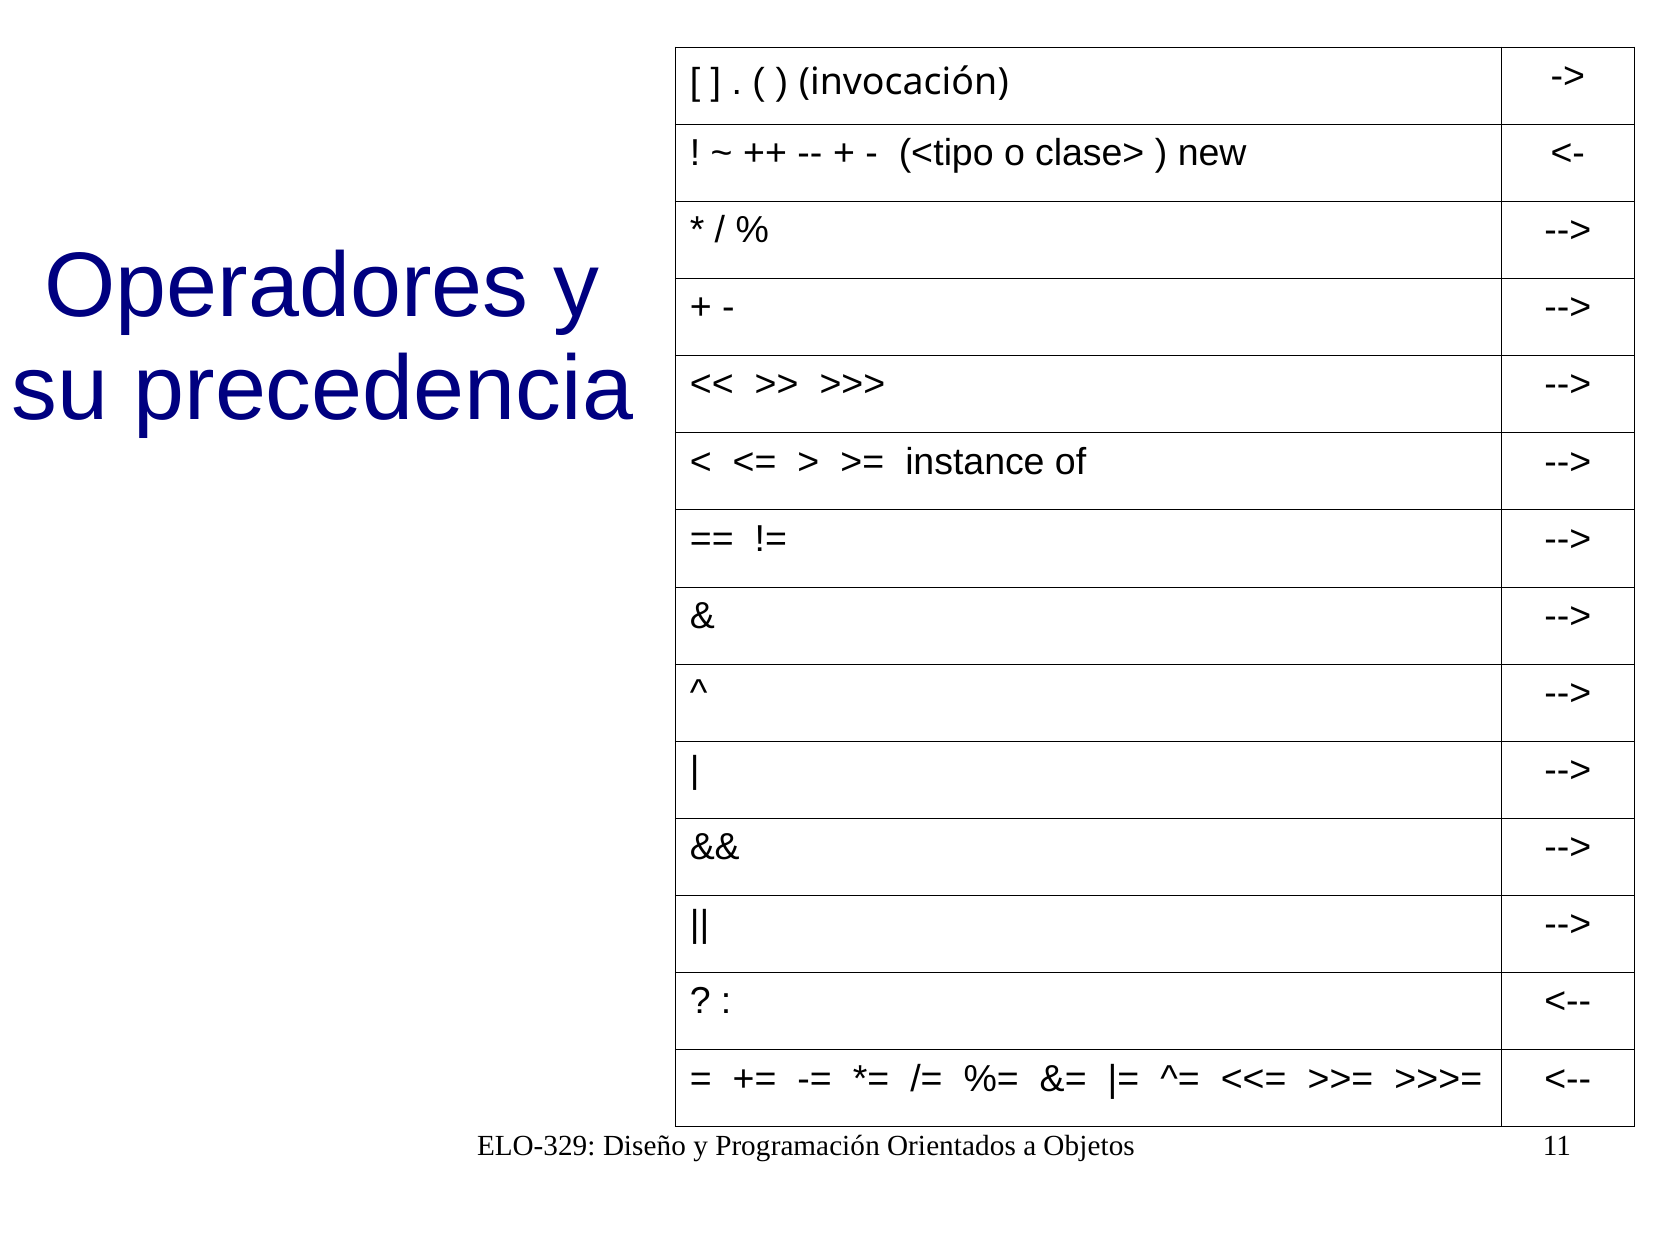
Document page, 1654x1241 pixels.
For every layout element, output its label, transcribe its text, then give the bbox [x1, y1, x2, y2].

table_cell --> [1502, 279, 1634, 355]
table_header [ ] . ( ) (invocación) [676, 48, 1501, 124]
table_cell < <= > >= instance of [676, 433, 1501, 509]
table_cell & [676, 588, 1501, 664]
table_cell --> [1502, 510, 1634, 587]
table_cell --> [1502, 742, 1634, 818]
table_cell ! ~ ++ -- + - (<tipo o clase> ) new [676, 125, 1501, 201]
table_cell ^ [676, 665, 1501, 741]
table_cell ? : [676, 973, 1501, 1049]
table_cell --> [1502, 433, 1634, 509]
table_cell --> [1502, 202, 1634, 278]
title Operadores y su precedencia [7, 222, 638, 451]
table_cell = += -= *= /= %= &= |= ^= <<= >>= >>>= [676, 1050, 1501, 1126]
table_cell --> [1502, 896, 1634, 972]
table_cell + - [676, 279, 1501, 355]
table_cell --> [1502, 819, 1634, 895]
table_cell <- [1502, 125, 1634, 201]
table_cell | [676, 742, 1501, 818]
table_header -> [1502, 48, 1634, 124]
table_cell * / % [676, 202, 1501, 278]
table_cell <-- [1502, 1050, 1634, 1126]
table_cell || [676, 896, 1501, 972]
table_cell == != [676, 510, 1501, 587]
table_cell --> [1502, 588, 1634, 664]
table_cell --> [1502, 356, 1634, 432]
table_cell --> [1502, 665, 1634, 741]
table_cell <-- [1502, 973, 1634, 1049]
table_cell << >> >>> [676, 356, 1501, 432]
table_cell && [676, 819, 1501, 895]
